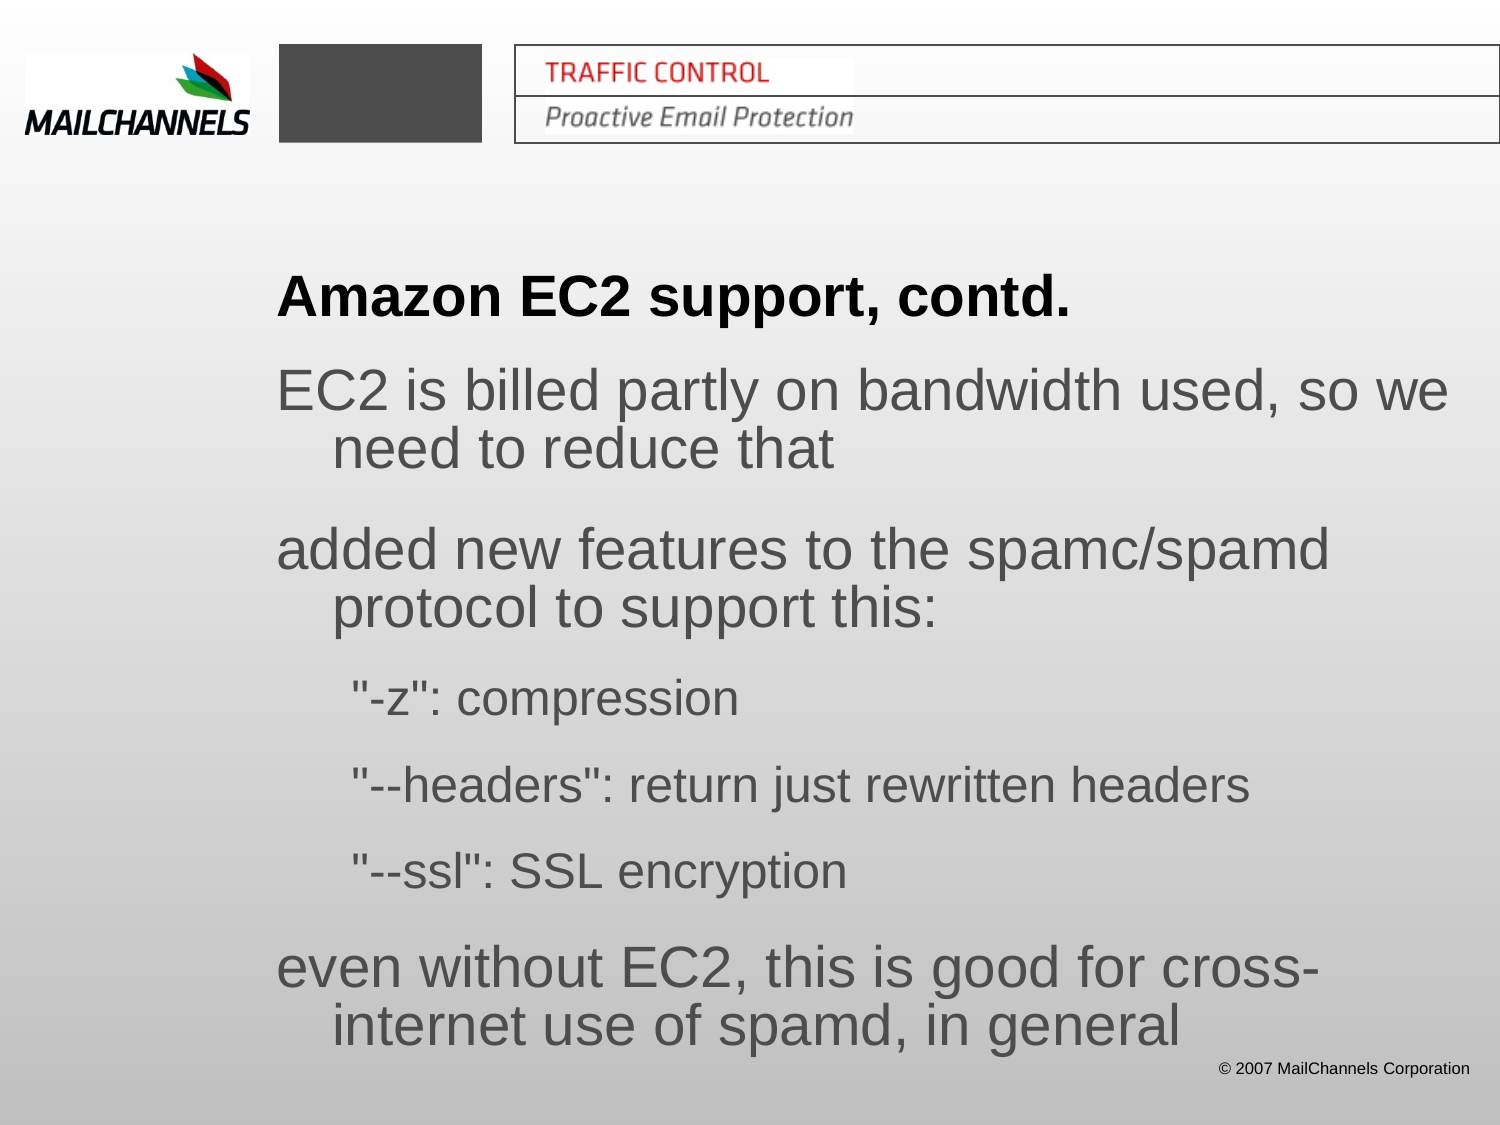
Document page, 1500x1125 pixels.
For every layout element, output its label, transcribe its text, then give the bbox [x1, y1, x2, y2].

list EC2 is billed partly on bandwidth used, so we need to reduce that added new features to the spamc/spamd protocol to support this: "-z": compression "--headers": return just rewritten headers "--ssl": SSL encryption even without EC2, this is good for cross-internet use of spamd, in general [276, 363, 1500, 1065]
title Amazon EC2 support, contd. [276, 248, 1500, 349]
picture [24, 53, 250, 135]
picture [545, 97, 854, 134]
picture [545, 58, 854, 95]
